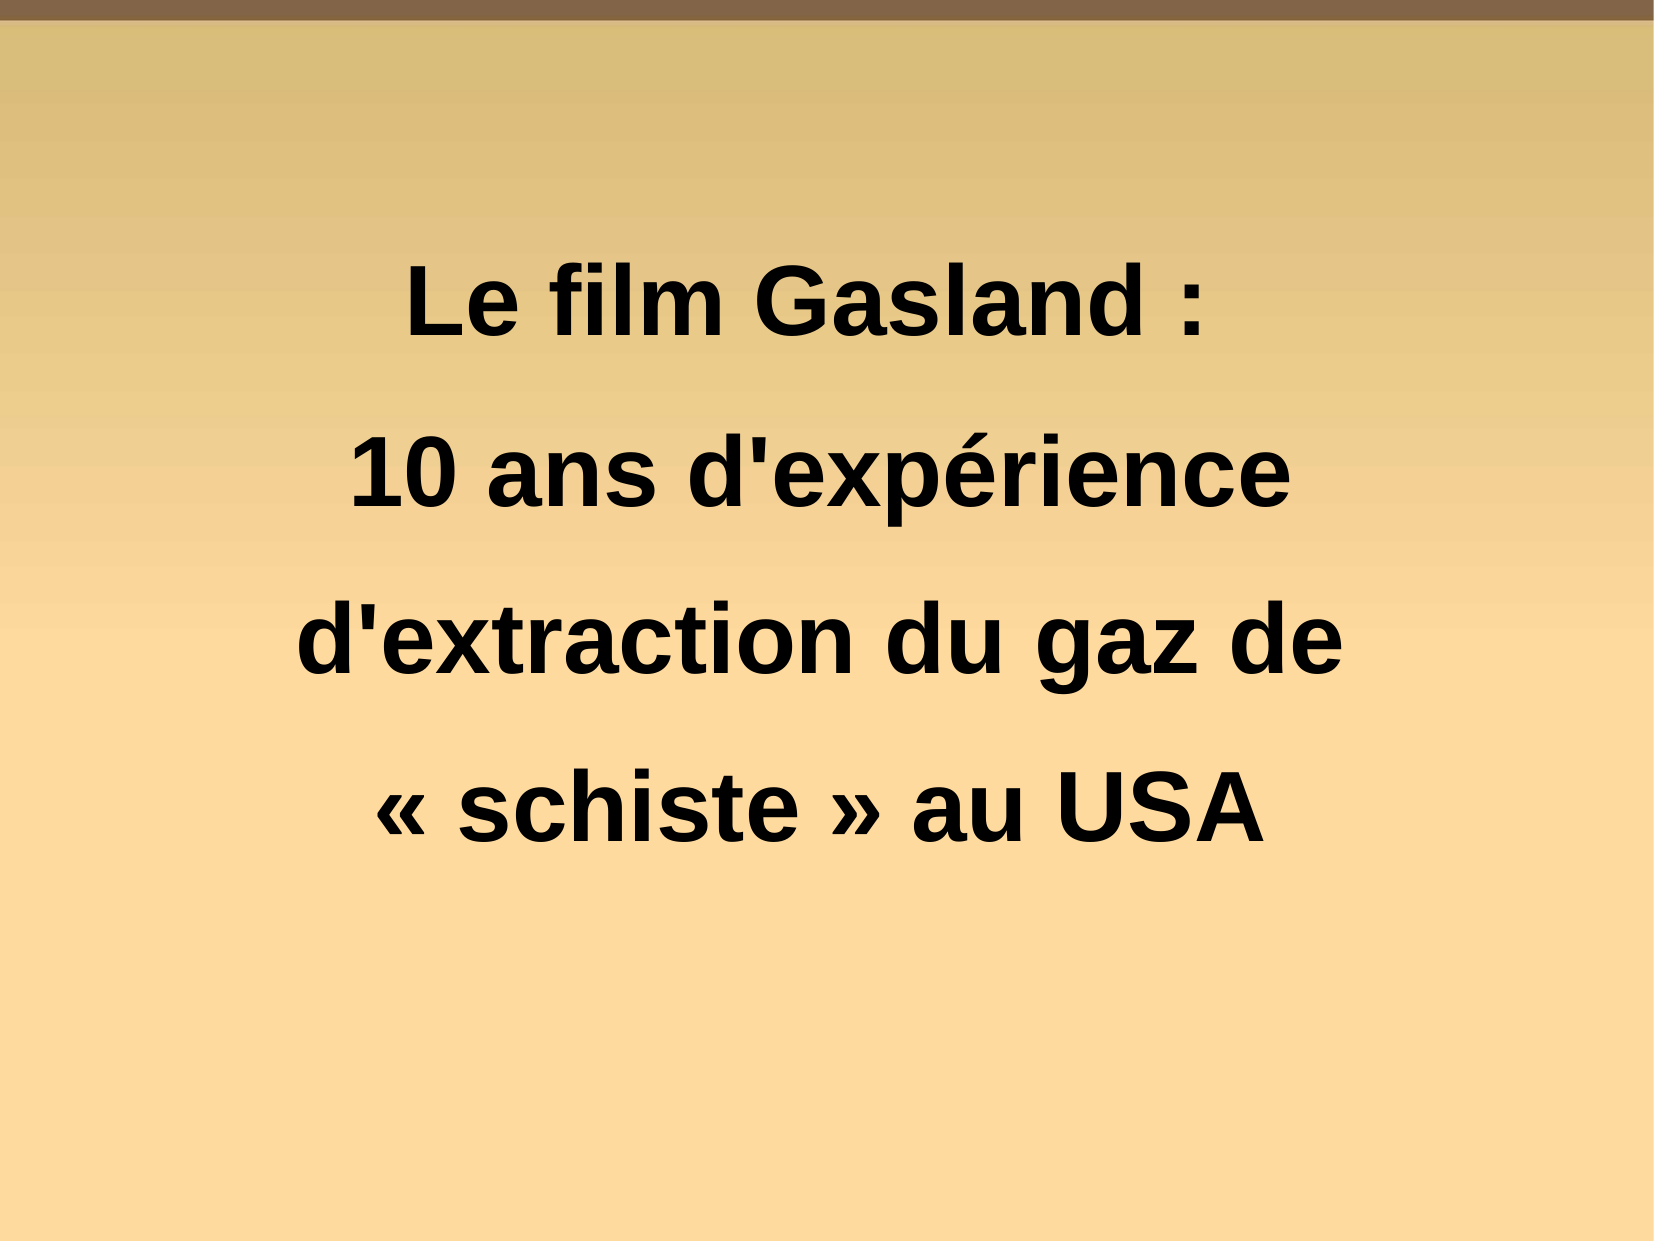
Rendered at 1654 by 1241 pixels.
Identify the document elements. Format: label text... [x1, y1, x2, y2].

picture [0, 0, 1654, 1241]
text_box Le film Gasland : 10 ans d'expérience d'extraction du gaz de « schiste » au USA [76, 0, 1565, 1109]
